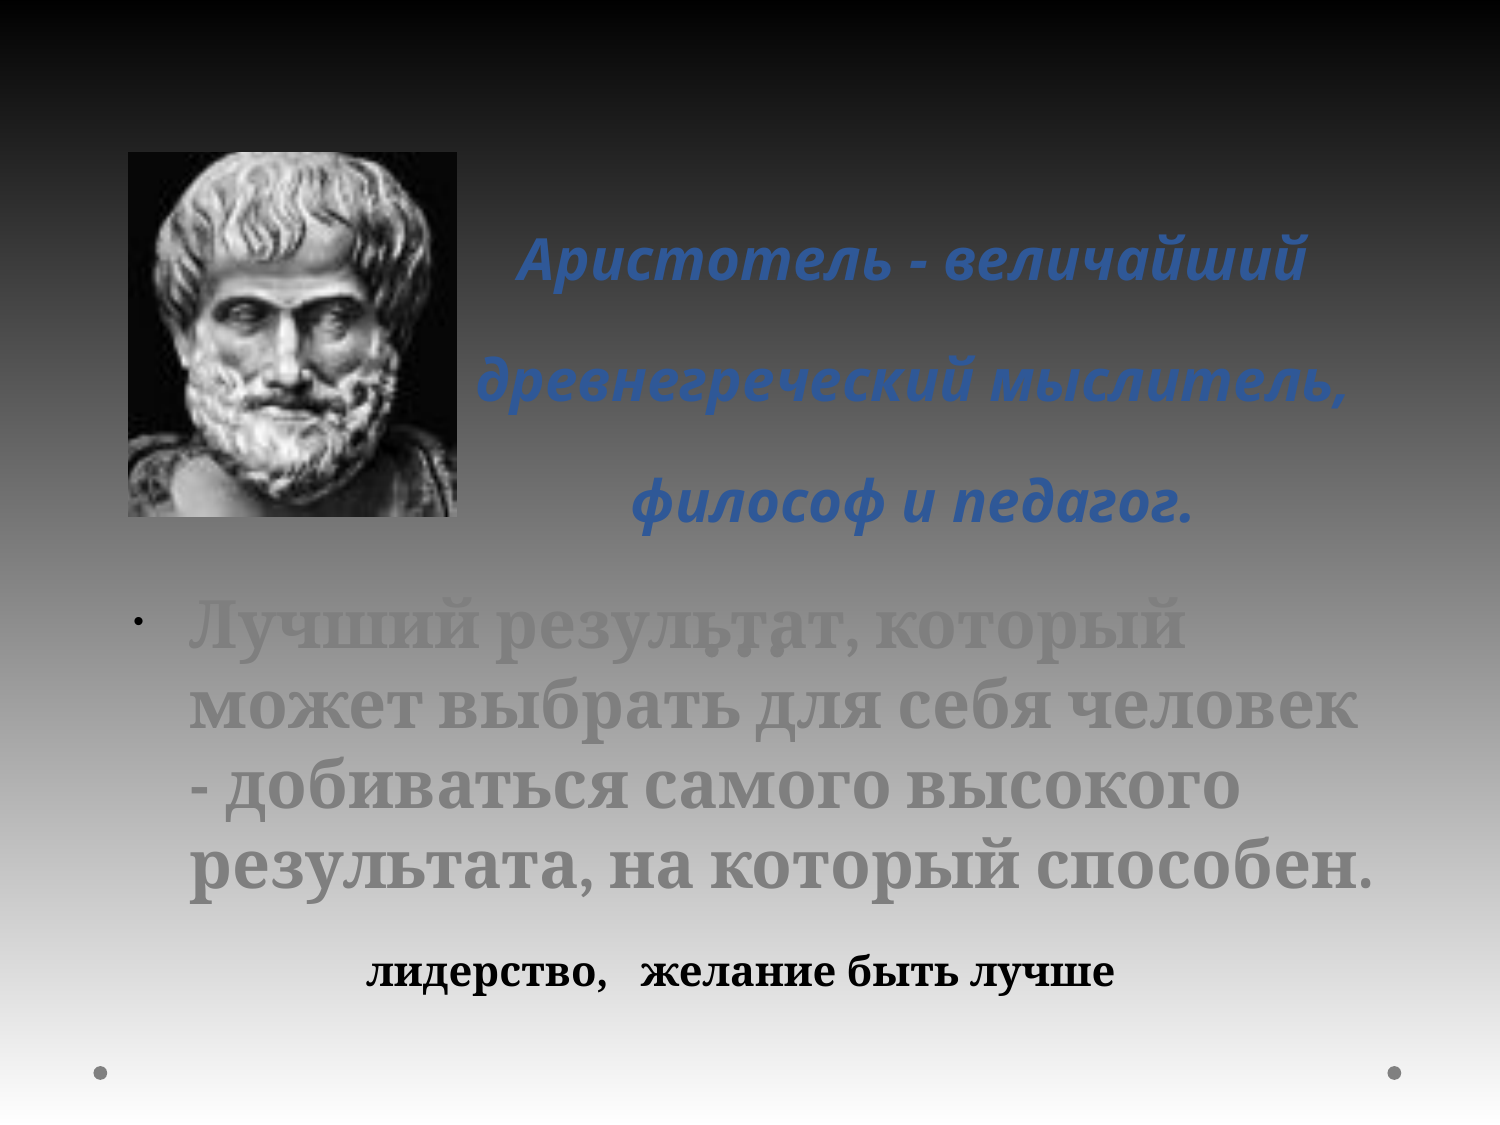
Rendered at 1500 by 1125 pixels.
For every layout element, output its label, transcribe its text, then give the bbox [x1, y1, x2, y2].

list Лучший результат, который может выбрать для себя человек - добиваться самого высокого результата, на который способен. [118, 574, 1394, 854]
title Аристотель - величайший древнегреческий мыслитель, философ и педагог. [433, 164, 1394, 574]
picture [128, 152, 457, 517]
text_box лидерство, желание быть лучше [351, 937, 1465, 1003]
